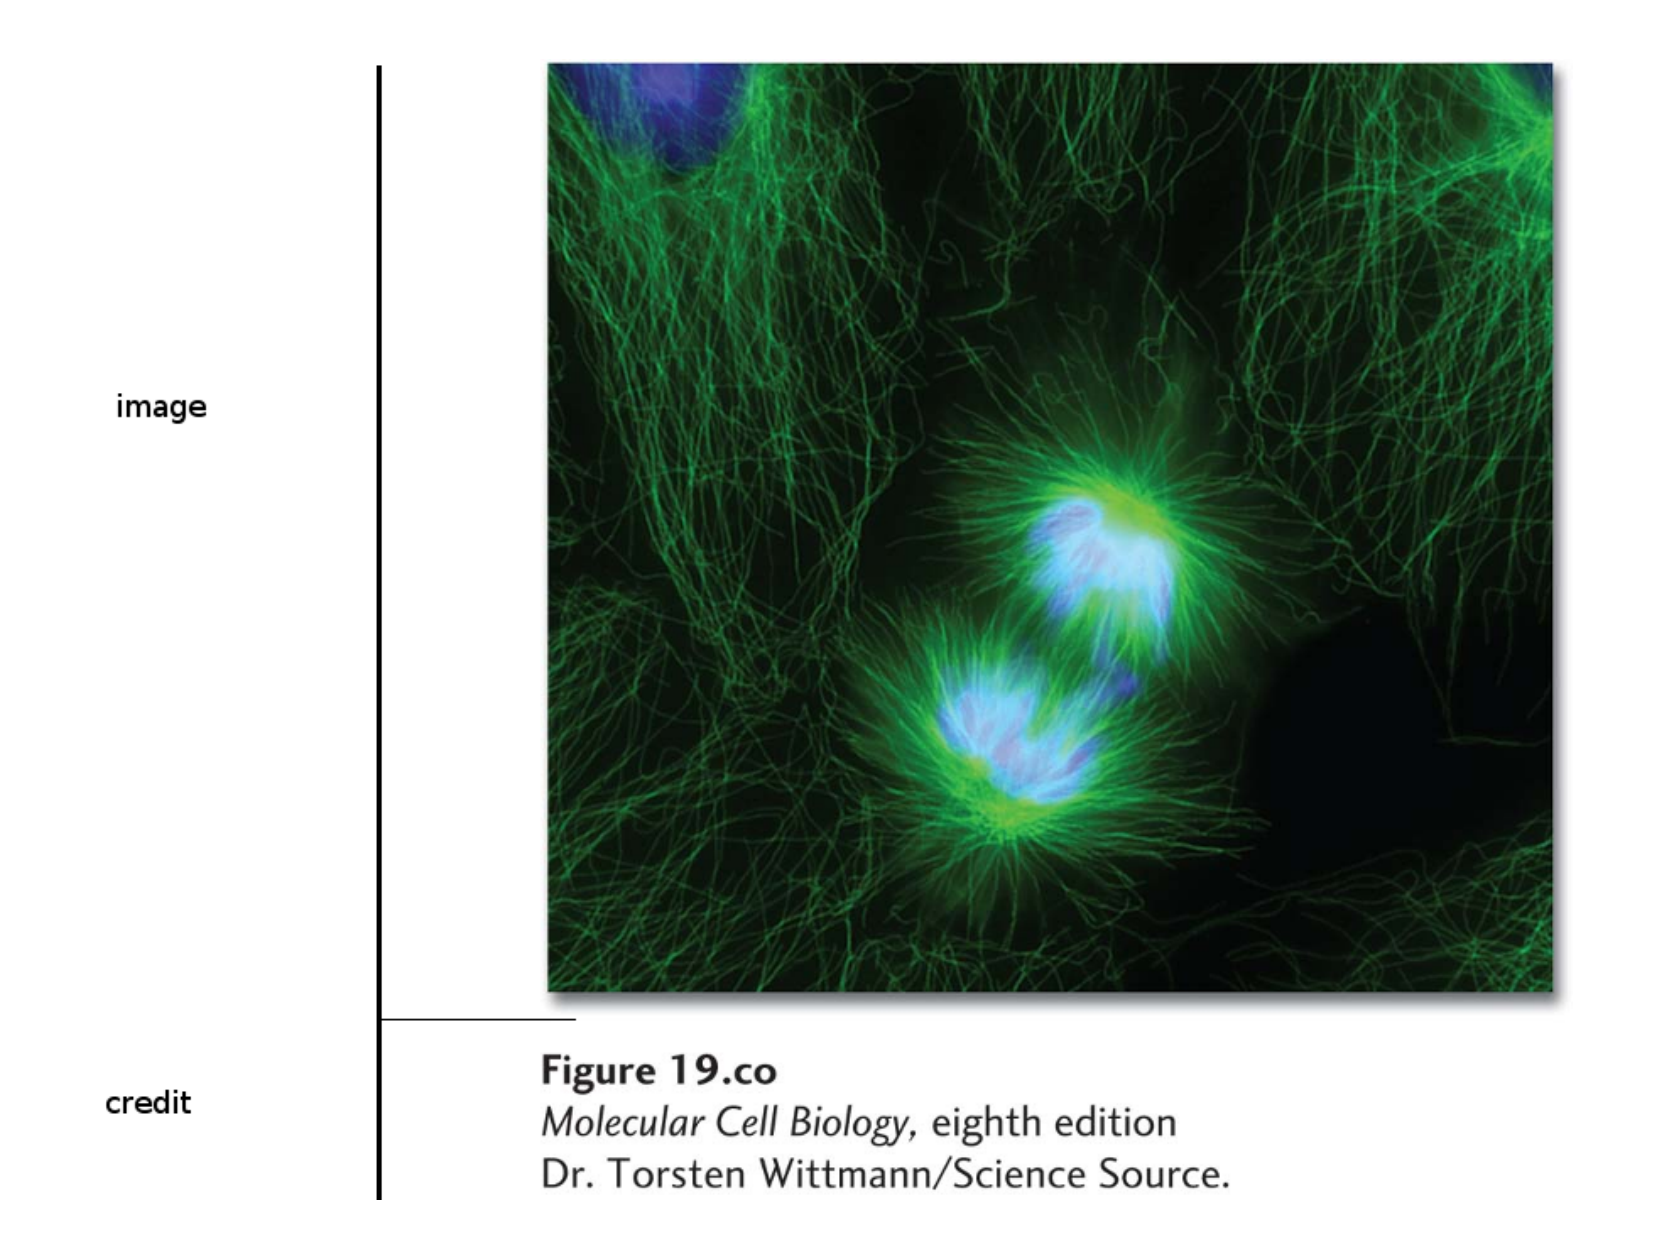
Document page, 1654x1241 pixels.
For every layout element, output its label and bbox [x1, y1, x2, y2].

picture [105, 59, 1573, 1201]
